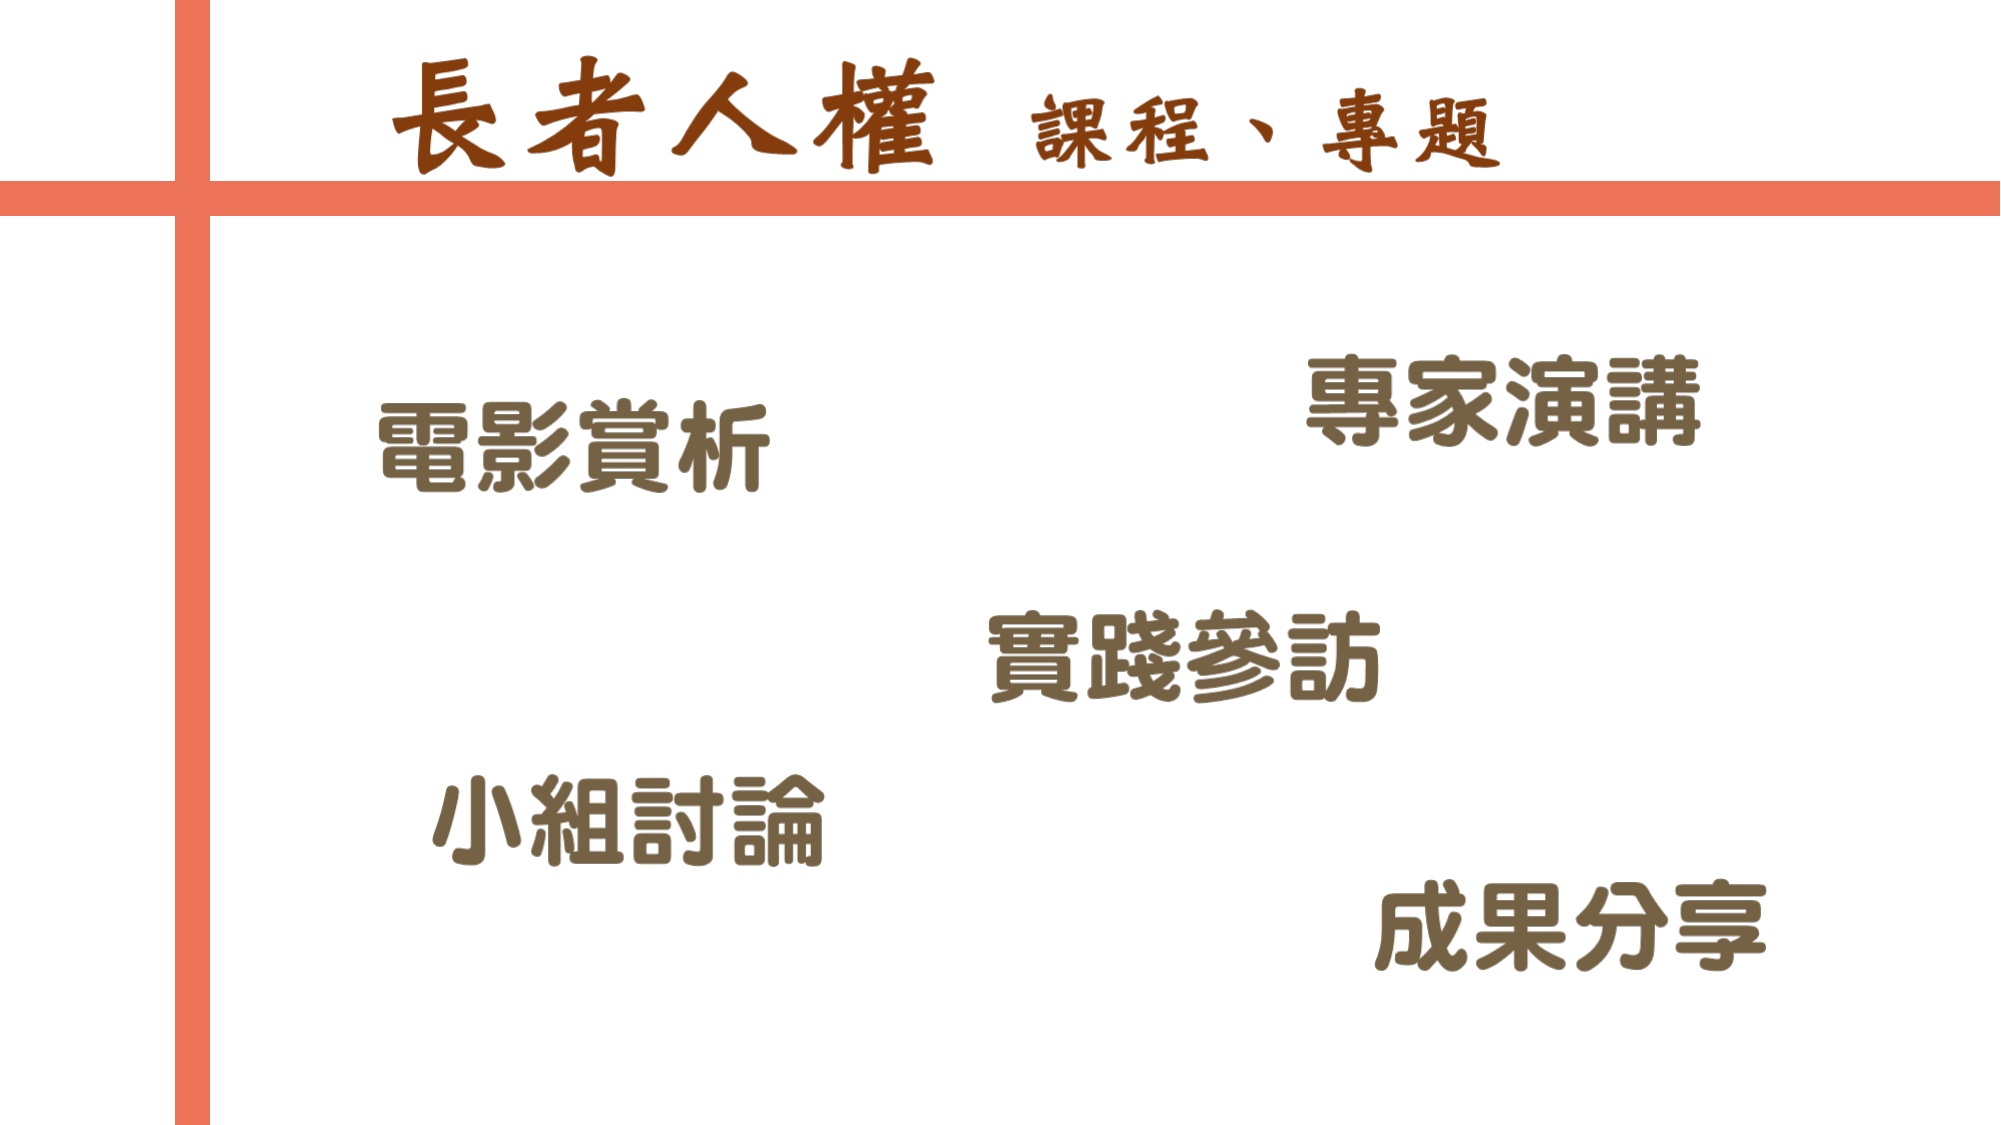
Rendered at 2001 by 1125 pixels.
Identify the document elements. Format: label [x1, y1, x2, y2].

picture [313, 350, 834, 561]
text_box [0, 0, 242, 1125]
text_box [1645, 181, 2000, 216]
picture [242, 0, 1645, 273]
picture [367, 724, 888, 935]
picture [923, 560, 1444, 771]
picture [1242, 304, 1763, 515]
picture [1310, 829, 1831, 1040]
